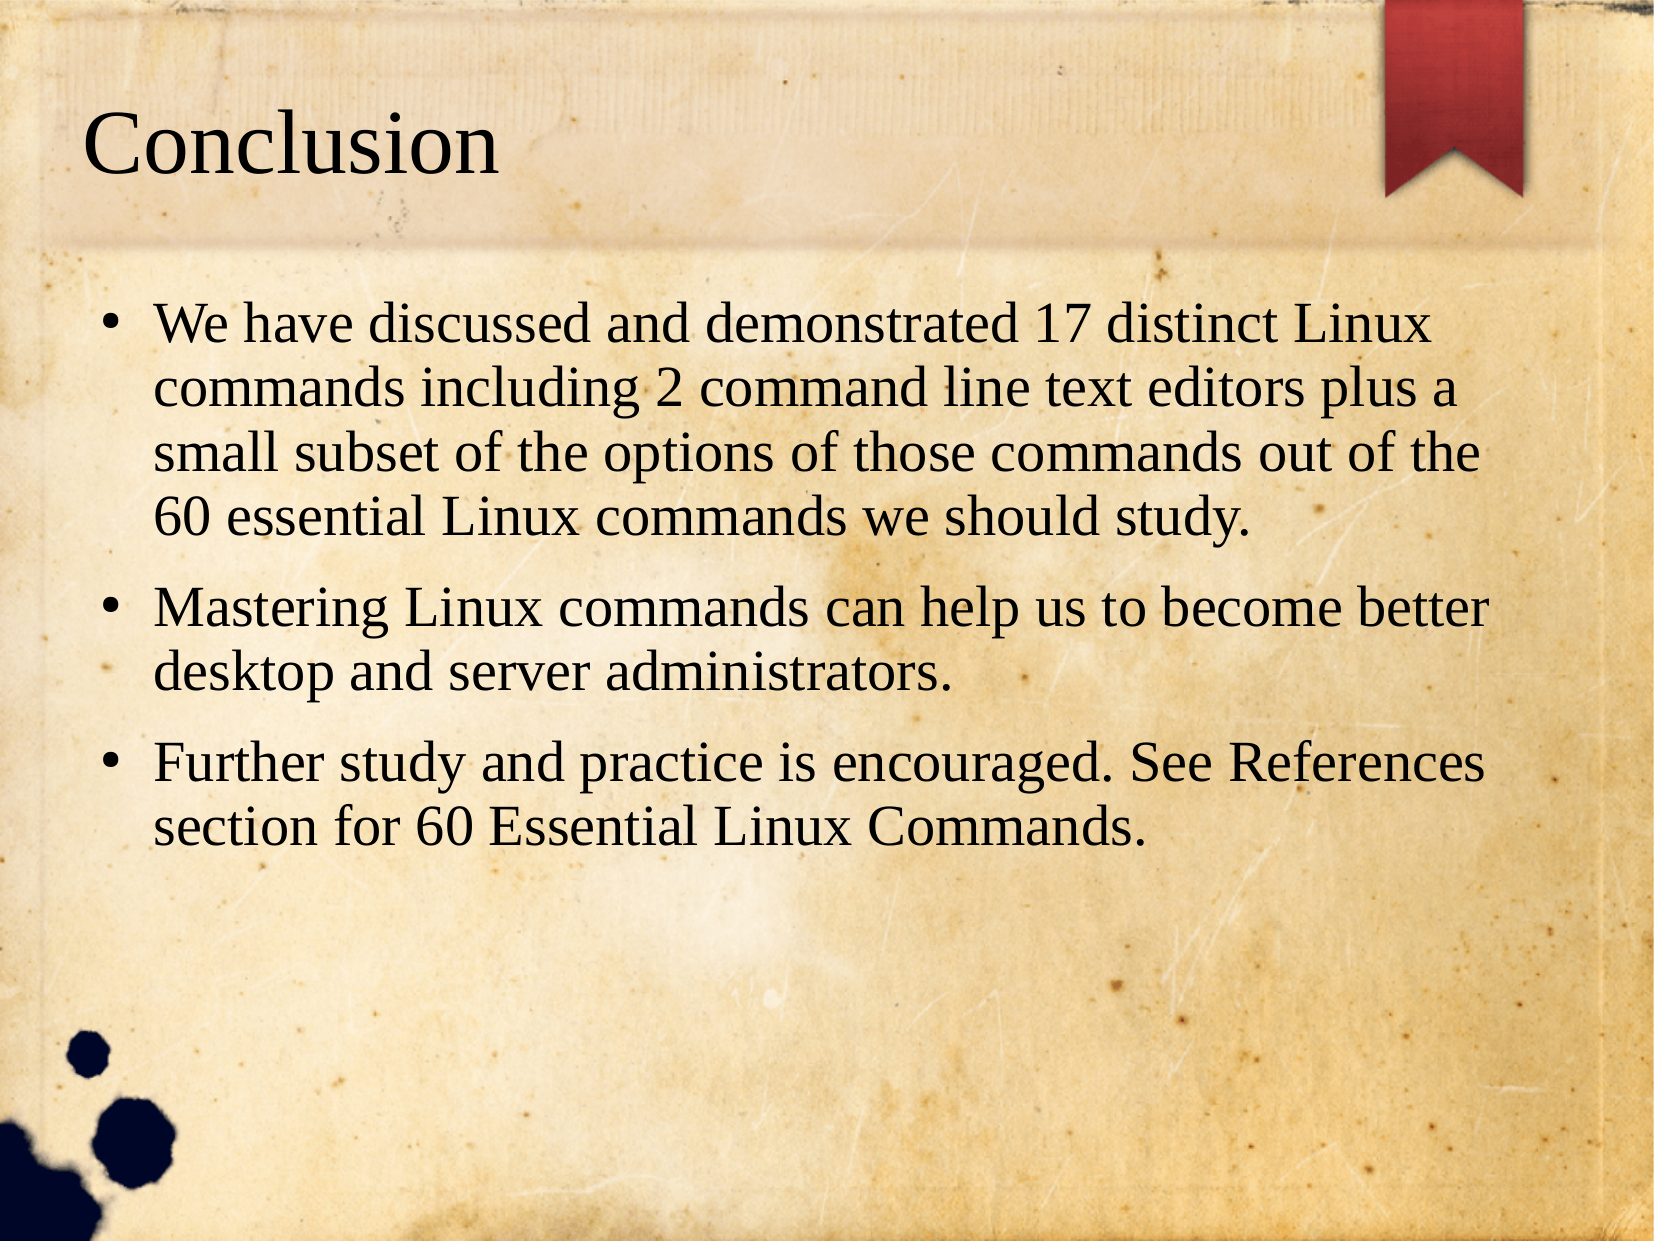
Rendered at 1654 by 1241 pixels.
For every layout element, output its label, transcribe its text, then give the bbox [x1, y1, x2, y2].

title Conclusion [82, 49, 1347, 237]
picture [0, 0, 1654, 1241]
list We have discussed and demonstrated 17 distinct Linux commands including 2 command line text editors plus a small subset of the options of those commands out of the 60 essential Linux commands we should study. Mastering Linux commands can help us to become better desktop and server administrators. Further study and practice is encouraged. See References section for 60 Essential Linux Commands. [82, 290, 1538, 1010]
